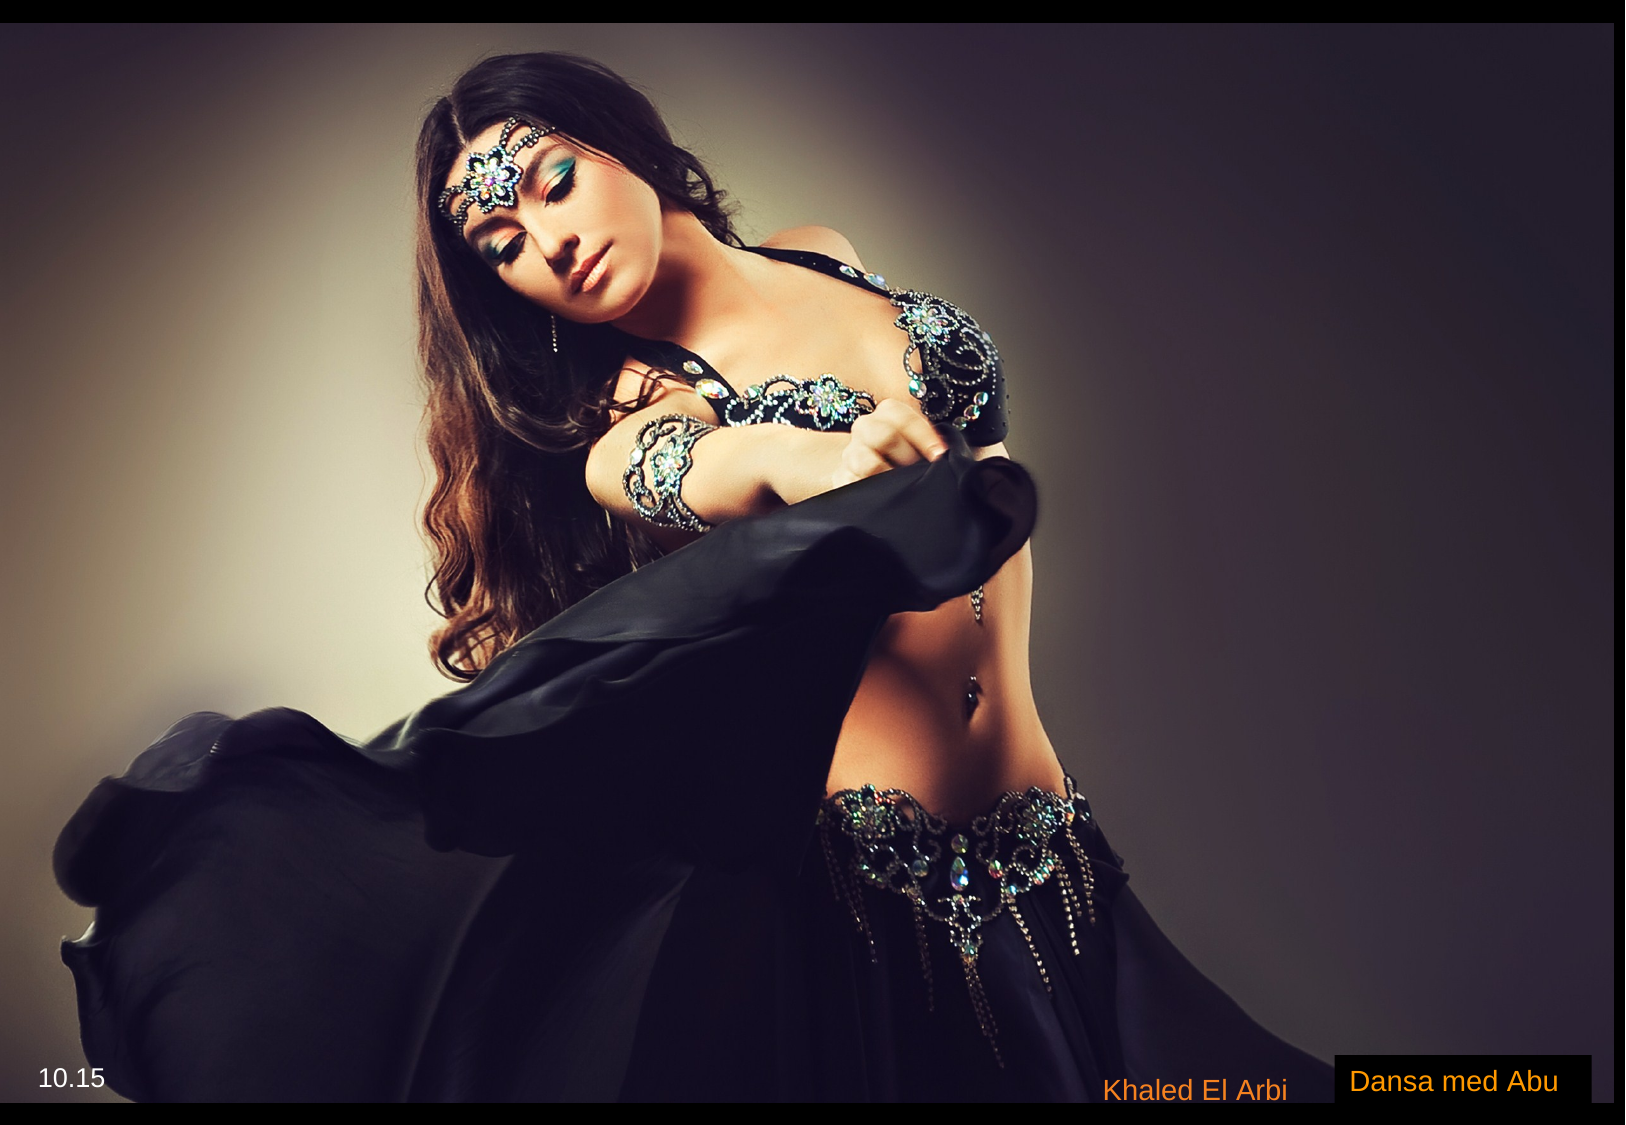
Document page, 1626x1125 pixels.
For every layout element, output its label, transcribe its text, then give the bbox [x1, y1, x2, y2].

text_box Khaled El Arbi [1087, 1063, 1334, 1125]
picture [0, 23, 1614, 1103]
text_box Dansa med Abu [1334, 1055, 1592, 1125]
text_box 10.15 [23, 1052, 121, 1101]
